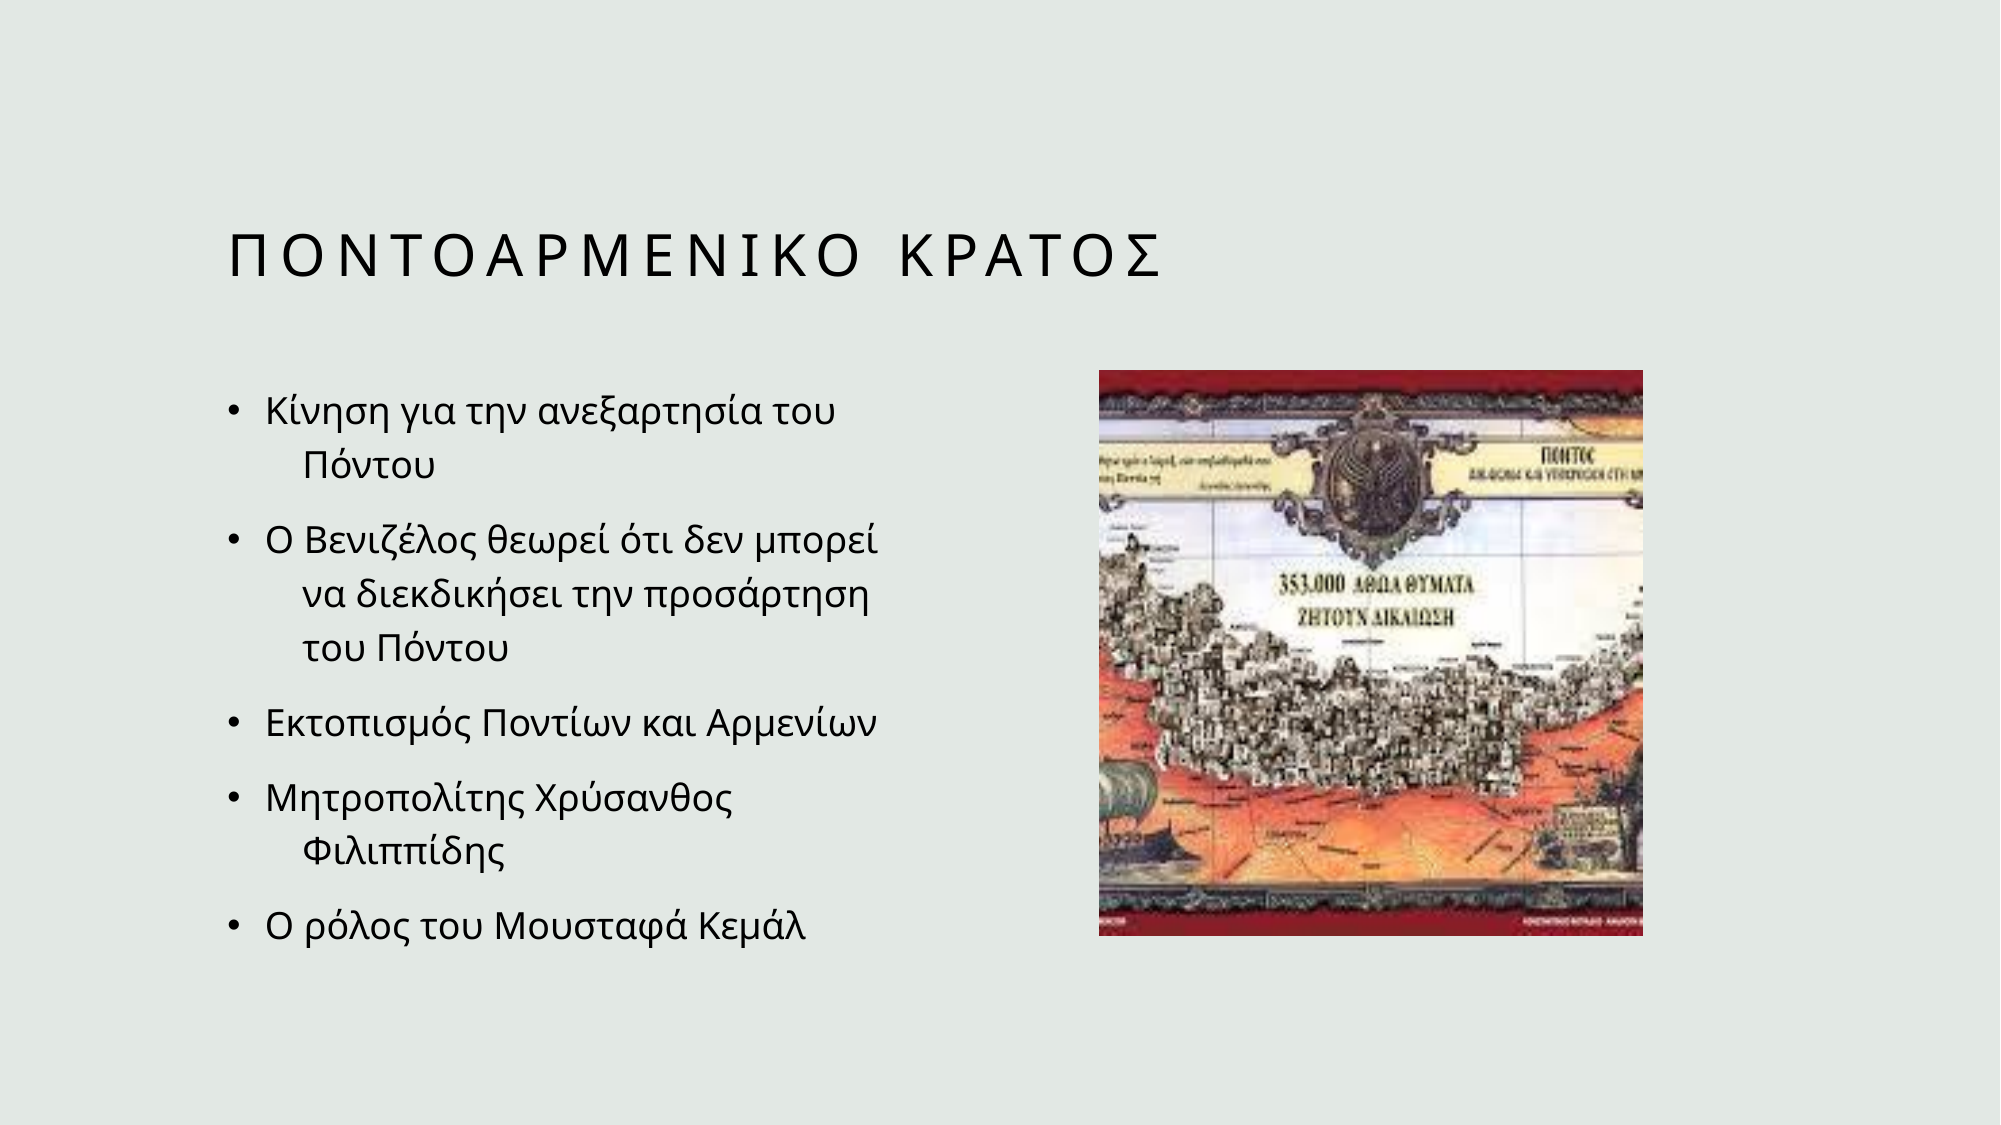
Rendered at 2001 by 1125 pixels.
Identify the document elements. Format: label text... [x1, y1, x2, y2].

picture [1099, 370, 1643, 936]
title Ποντοαρμενικο κρατος [212, 138, 1788, 354]
list Κίνηση για την ανεξαρτησία του Πόντου Ο Βενιζέλος θεωρεί ότι δεν μπορεί να διεκδικήσει την προσάρτηση του Πόντου Εκτοπισμός Ποντίων και Αρμενίων Μητροπολίτης Χρύσανθος Φιλιππίδης Ο ρόλος του Μουσταφά Κεμάλ [212, 370, 927, 971]
